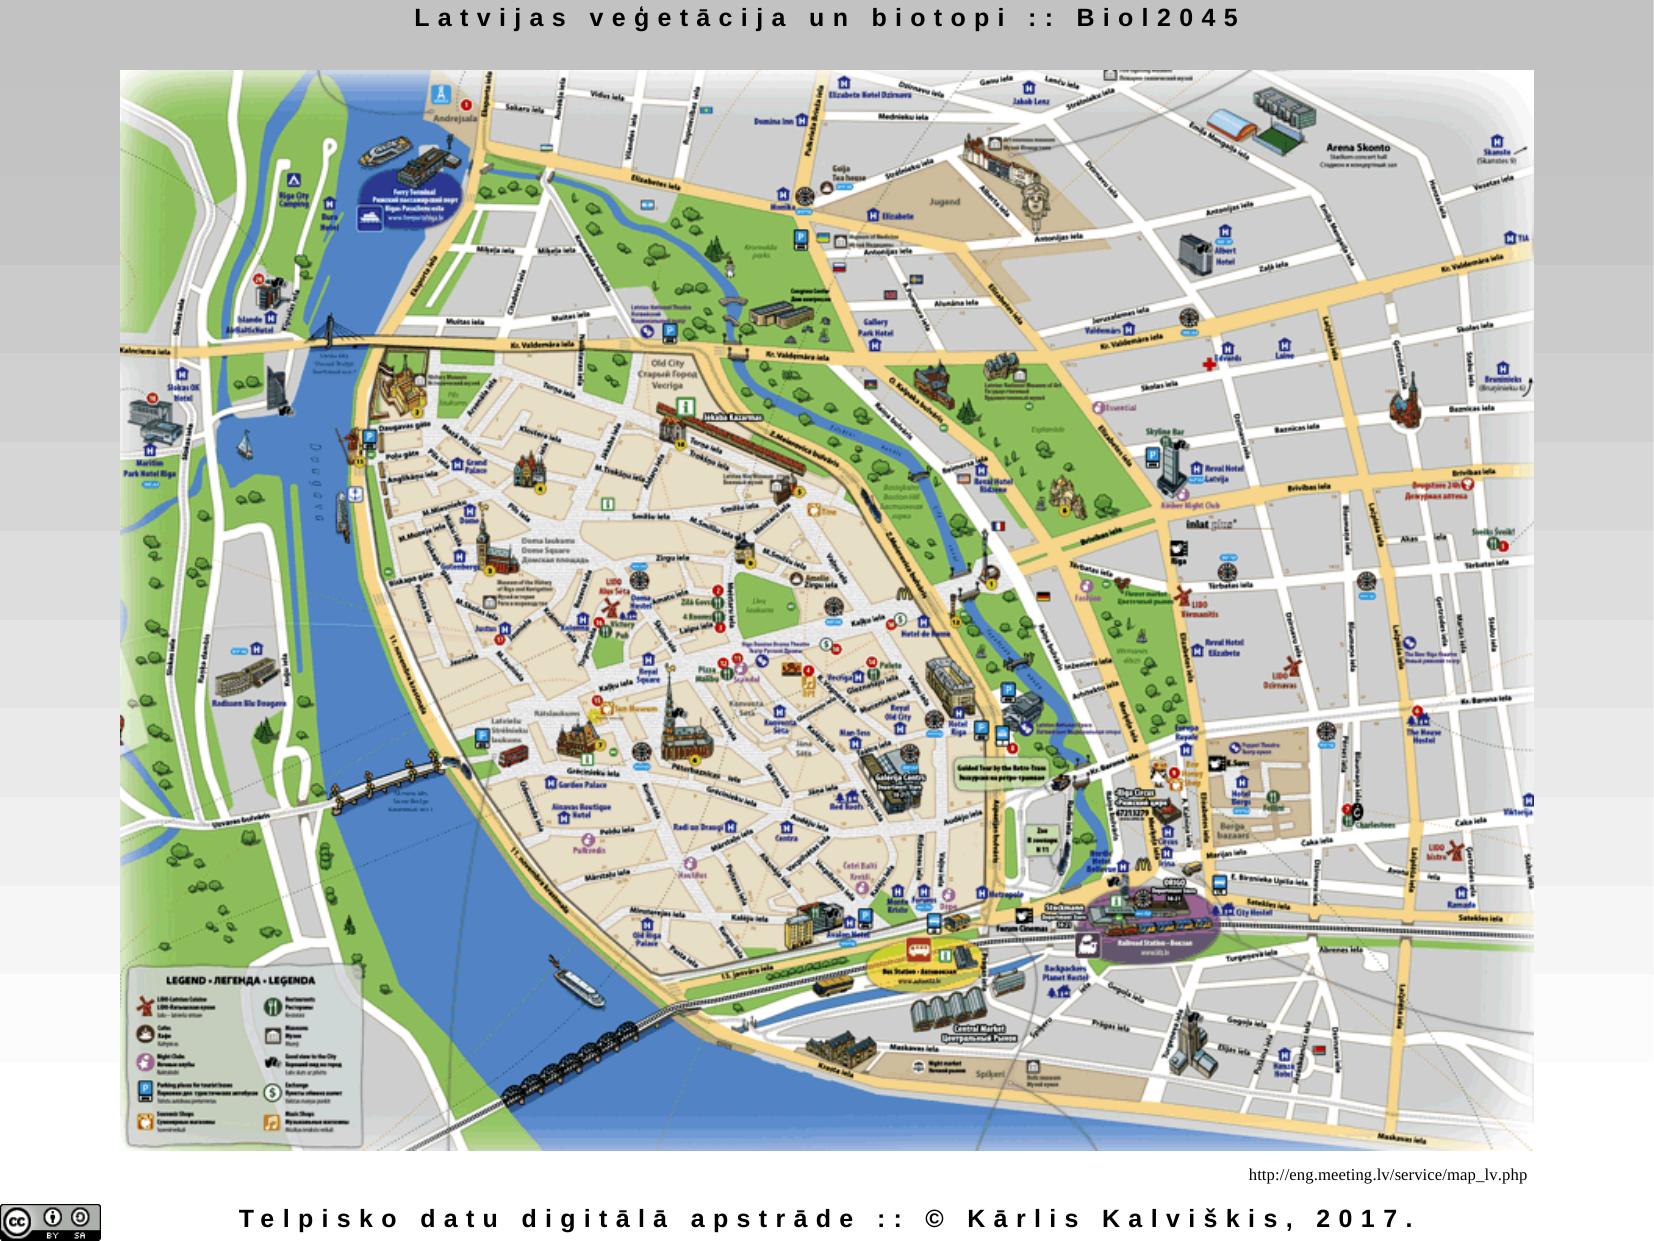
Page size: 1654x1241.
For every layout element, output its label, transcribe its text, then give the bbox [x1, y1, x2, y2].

text_box http://eng.meeting.lv/service/map_lv.php [1249, 1165, 1529, 1185]
picture [0, 0, 1654, 1241]
